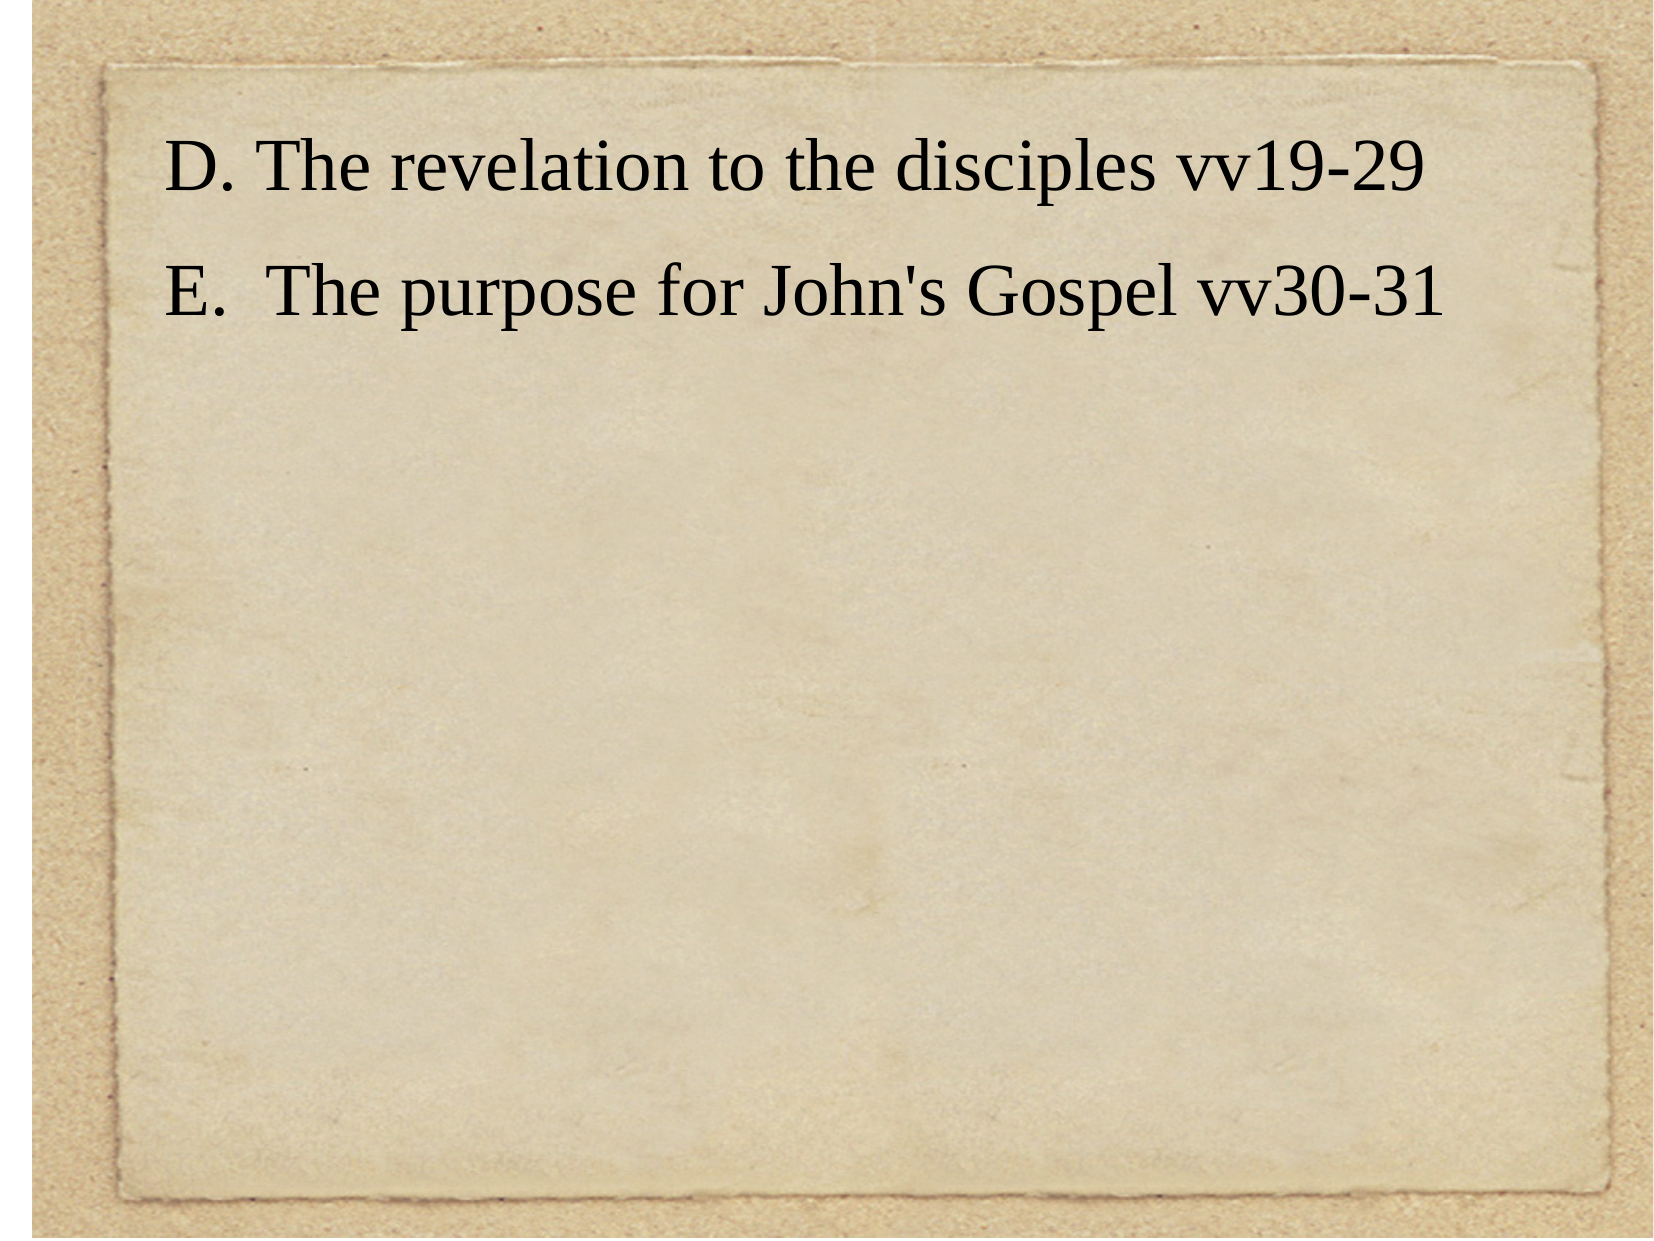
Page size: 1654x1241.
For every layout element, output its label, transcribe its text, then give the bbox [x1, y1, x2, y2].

picture [32, 0, 1654, 1238]
text_box D. The revelation to the disciples vv19-29 E. The purpose for John's Gospel vv30-31 [75, 75, 1576, 1201]
